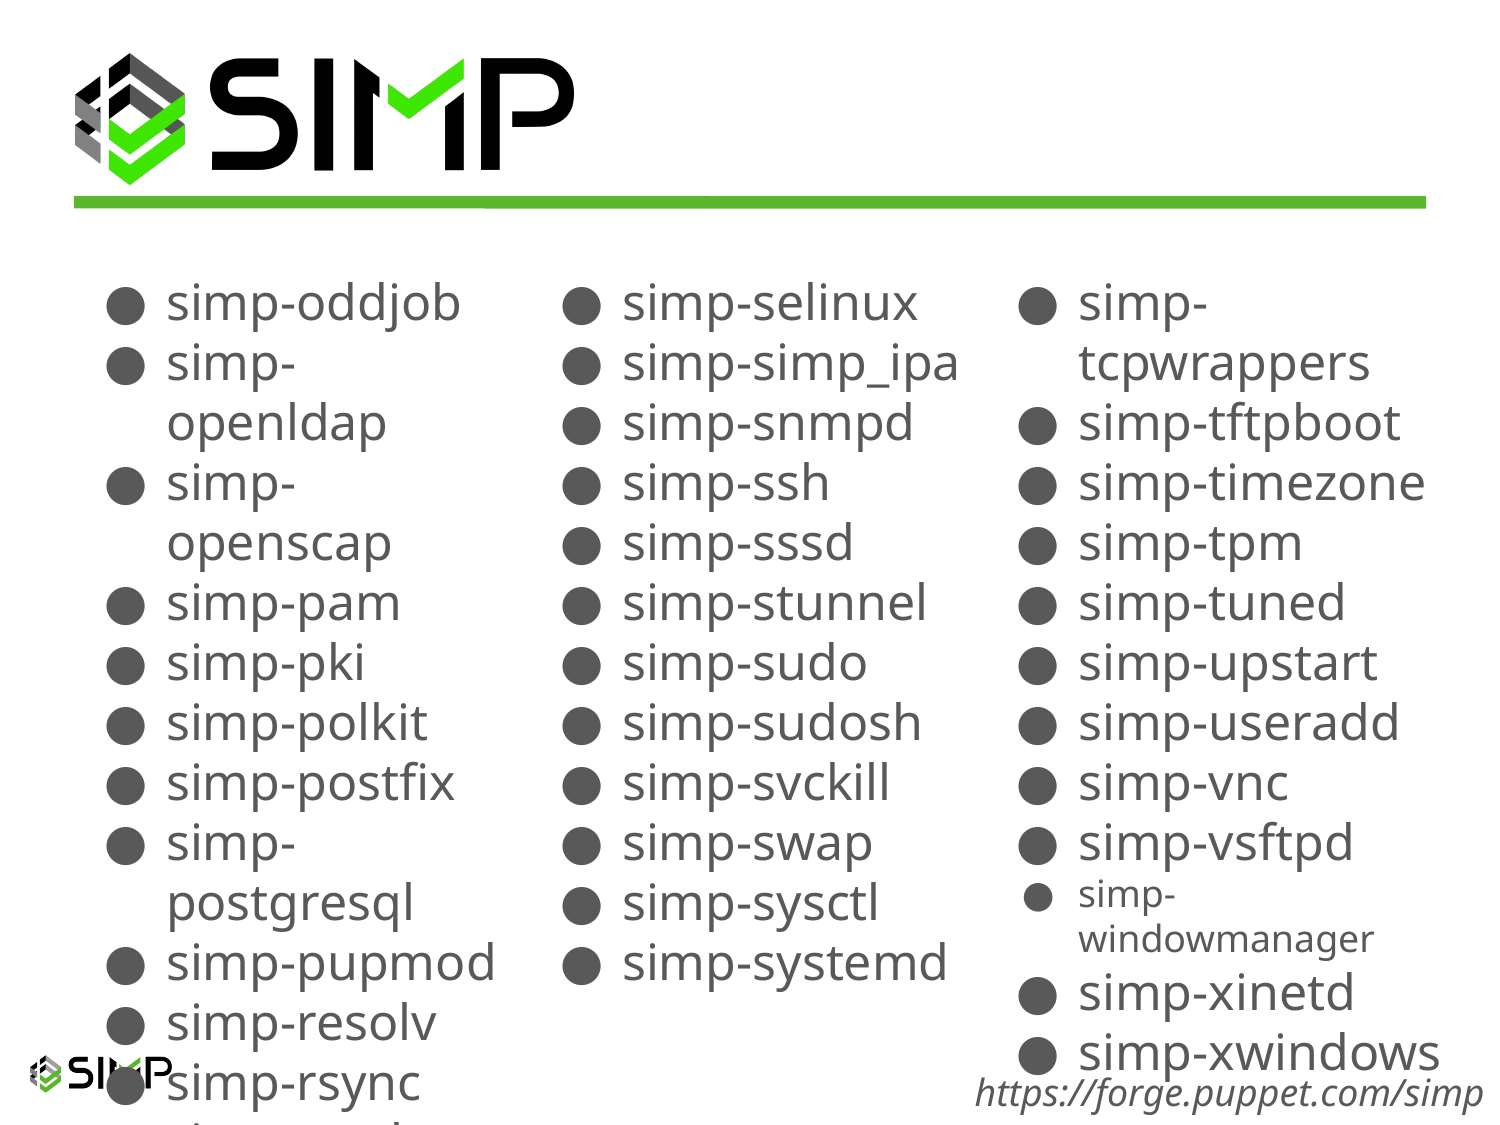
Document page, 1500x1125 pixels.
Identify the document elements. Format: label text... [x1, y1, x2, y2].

subtitle https://forge.puppet.com/simp [234, 1047, 1500, 1125]
picture [75, 53, 574, 185]
text_box simp-oddjob simp-openldap simp-openscap simp-pam simp-pki simp-polkit simp-postfix simp-postgresql simp-pupmod simp-resolv simp-rsync simp-rsyslog [76, 255, 532, 1029]
picture [30, 1055, 172, 1093]
text_box simp-selinux simp-simp_ipa simp-snmpd simp-ssh simp-sssd simp-stunnel simp-sudo simp-sudosh simp-svckill simp-swap simp-sysctl simp-systemd [532, 255, 988, 1029]
text_box simp-tcpwrappers simp-tftpboot simp-timezone simp-tpm simp-tuned simp-upstart simp-useradd simp-vnc simp-vsftpd simp-windowmanager simp-xinetd simp-xwindows [988, 255, 1487, 1029]
